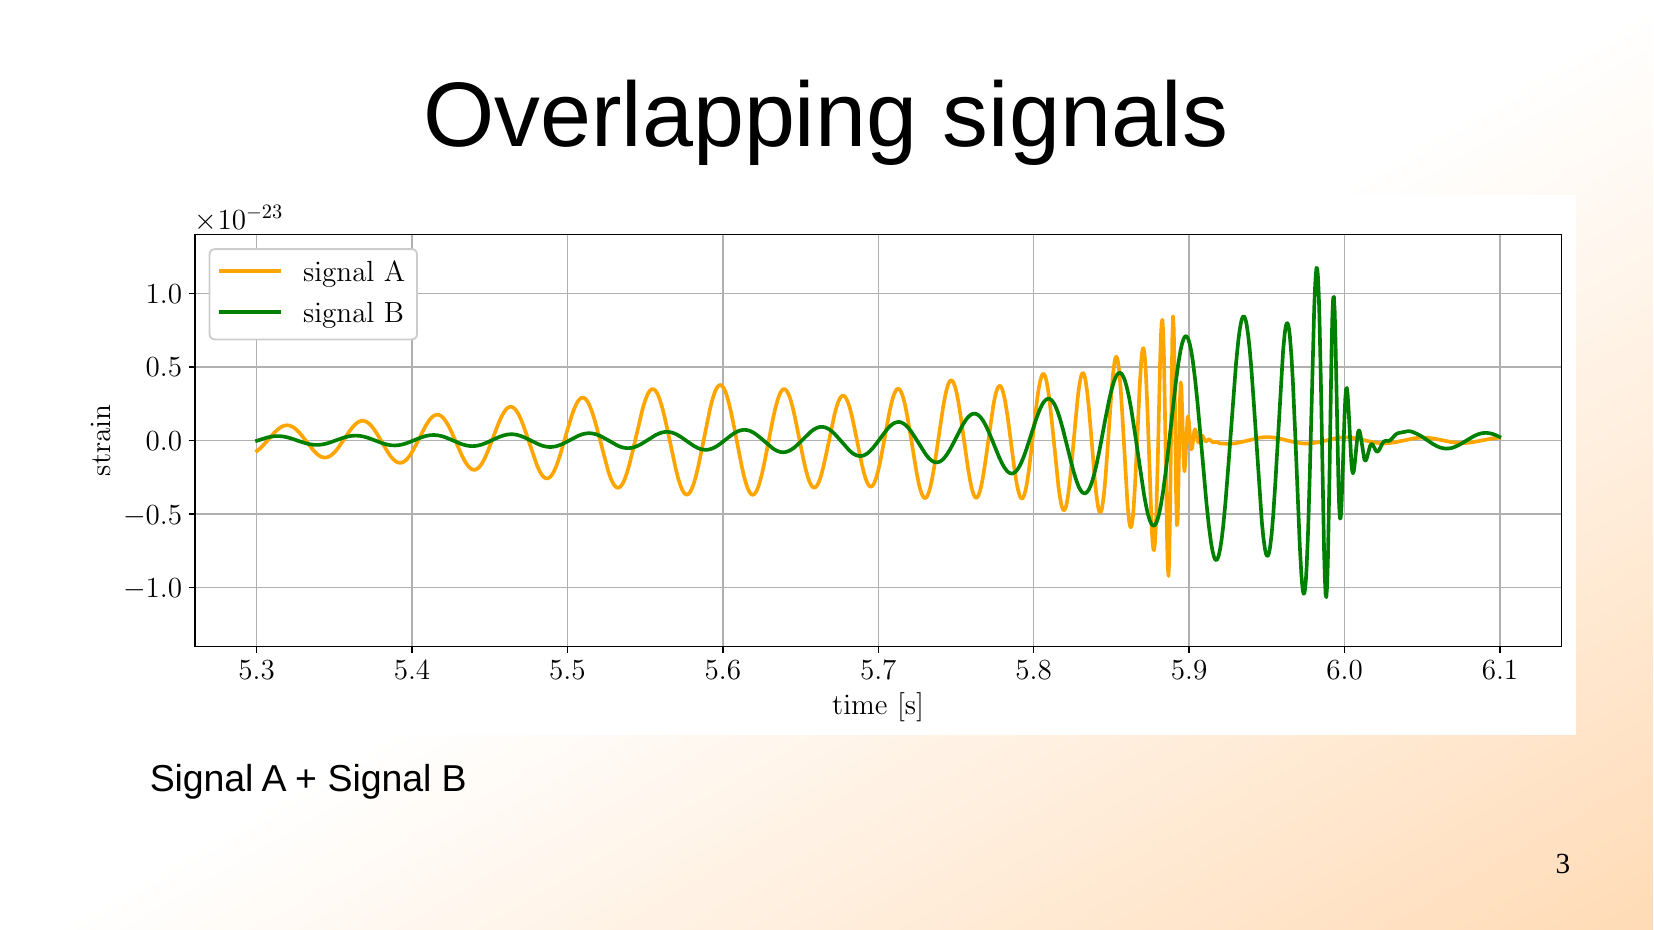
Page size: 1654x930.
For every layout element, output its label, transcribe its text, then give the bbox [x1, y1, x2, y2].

title Overlapping signals [82, 37, 1571, 193]
text_box Signal A + Signal B [135, 750, 1591, 807]
picture [76, 195, 1577, 735]
